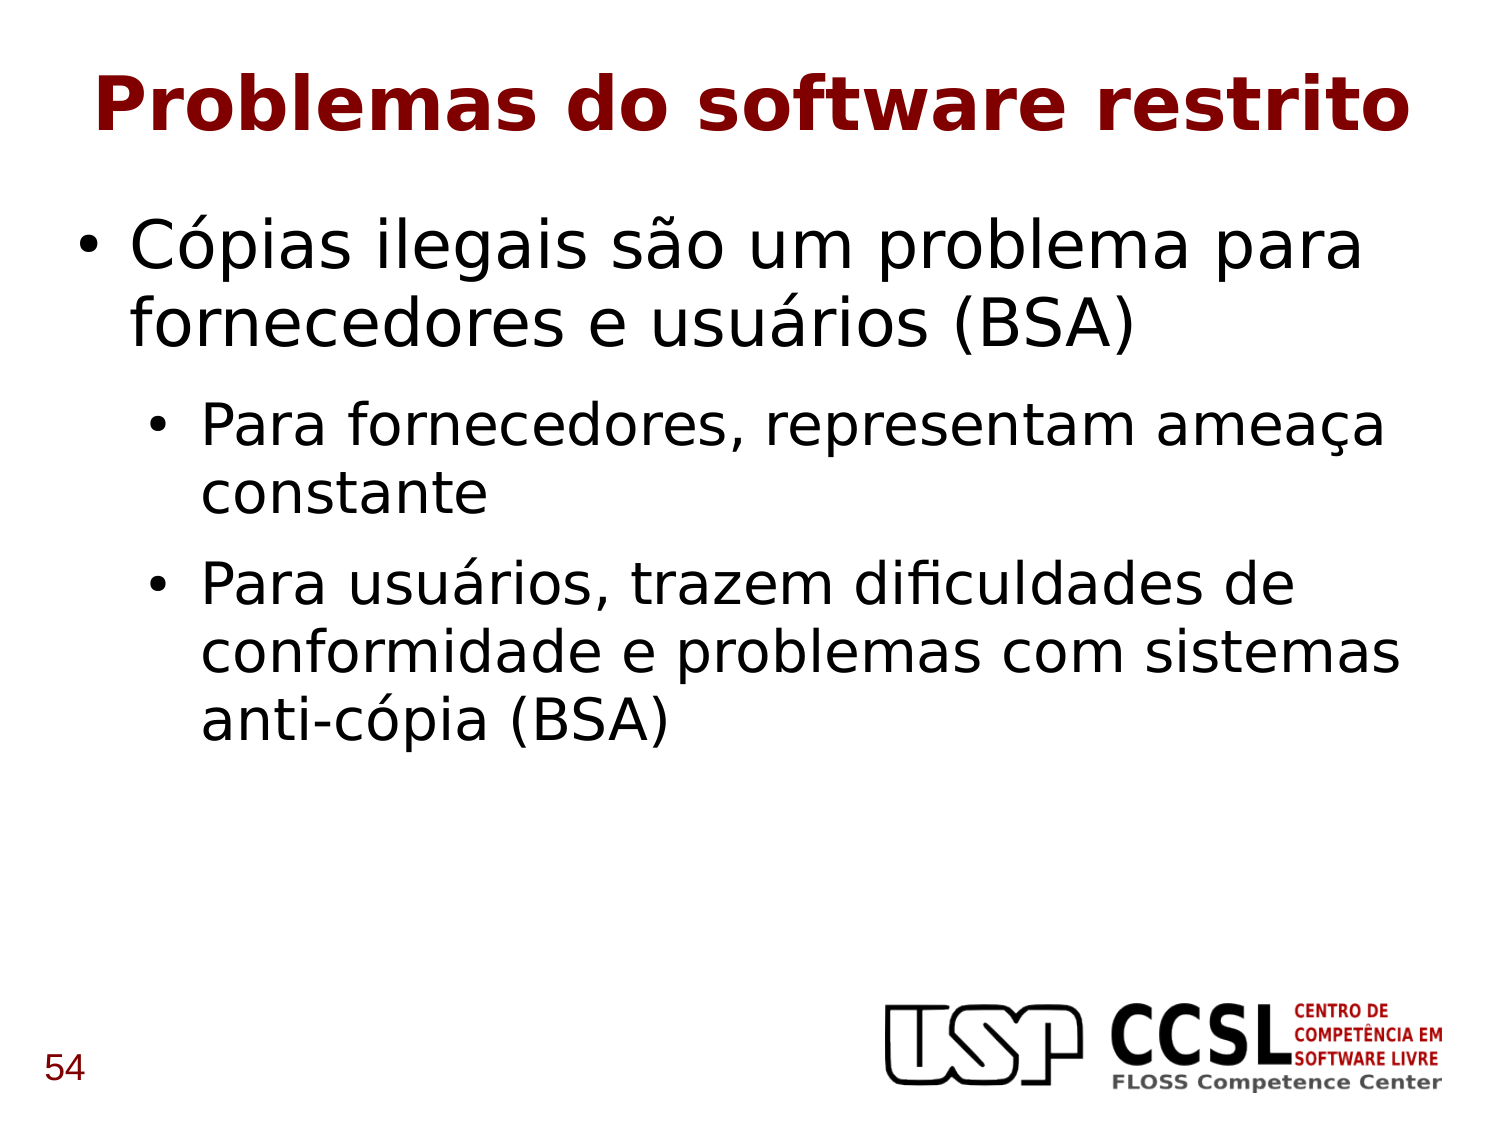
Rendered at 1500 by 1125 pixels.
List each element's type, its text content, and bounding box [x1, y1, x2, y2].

picture [885, 1003, 1442, 1093]
title Problemas do software restrito [59, 29, 1447, 180]
list Cópias ilegais são um problema para fornecedores e usuários (BSA) Para fornecedores, representam ameaça constante Para usuários, trazem dificuldades de conformidade e problemas com sistemas anti-cópia (BSA) [59, 206, 1447, 950]
